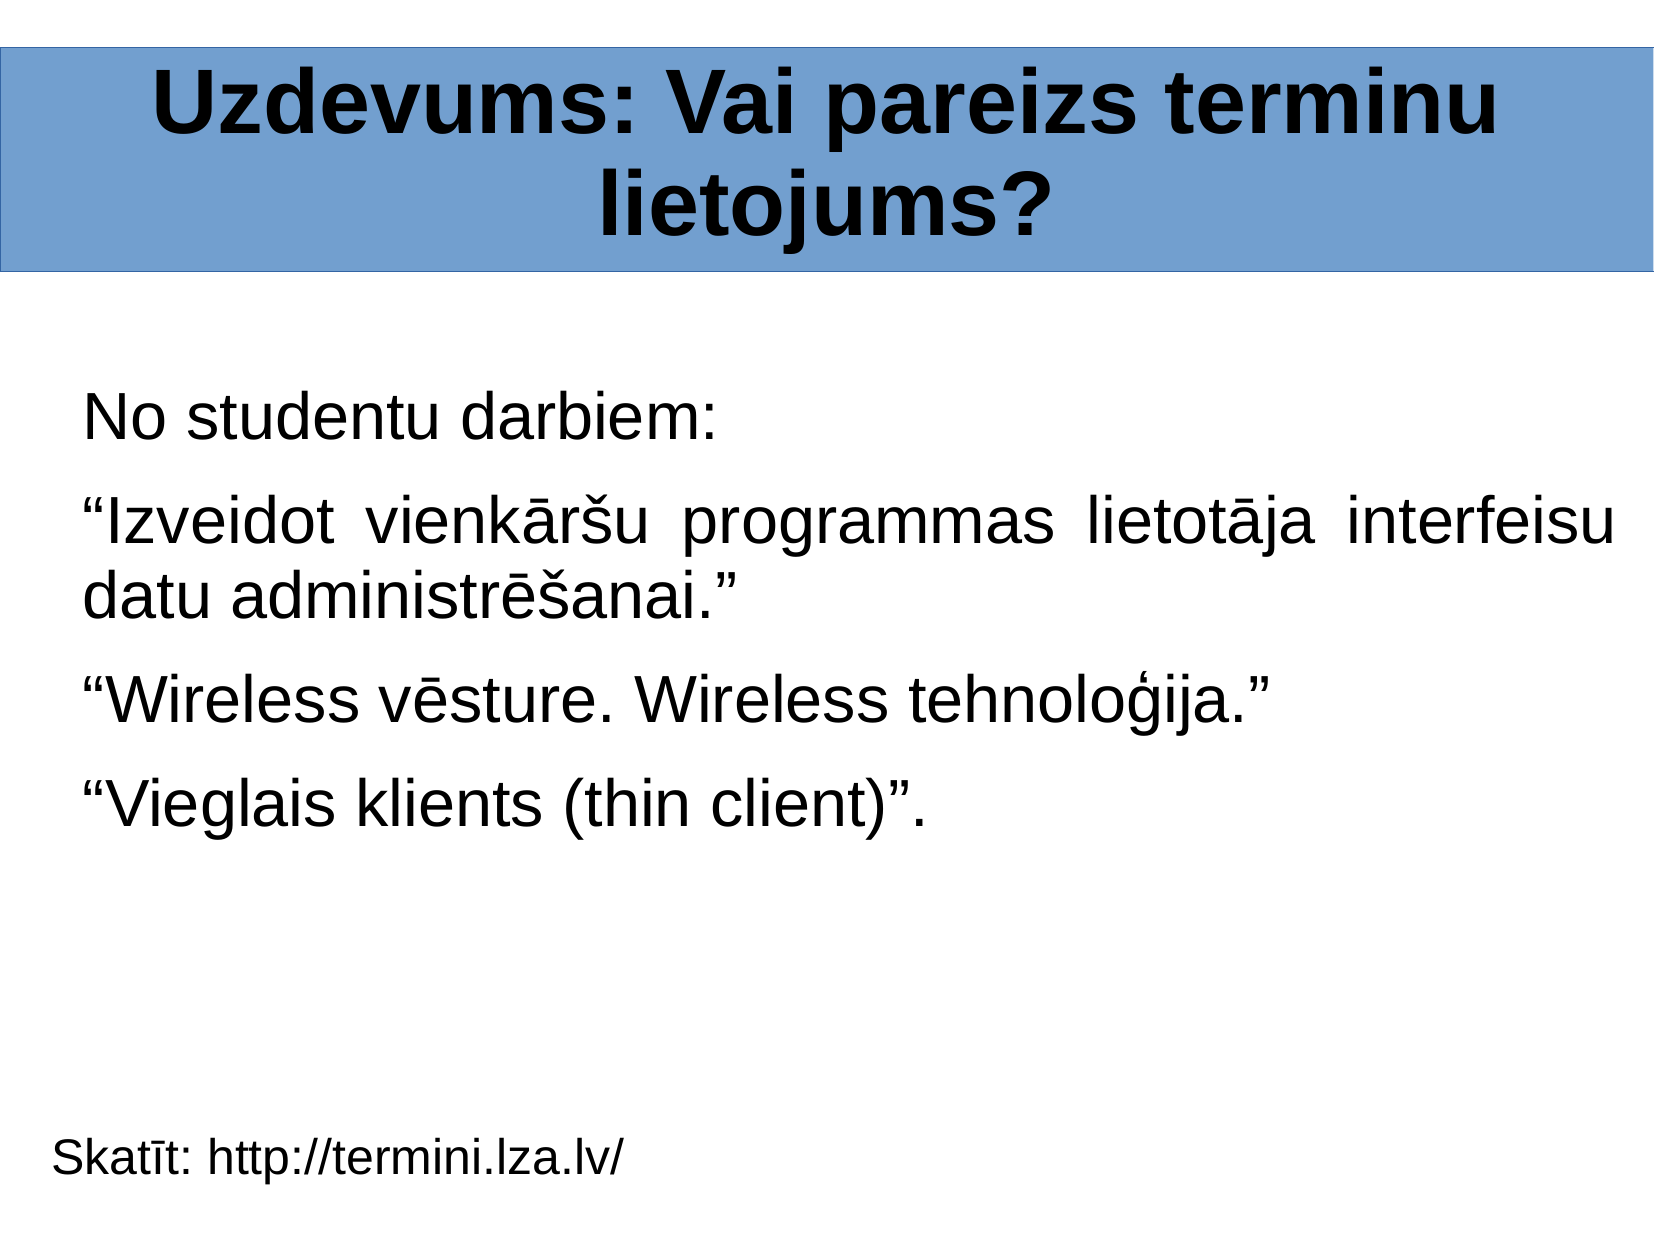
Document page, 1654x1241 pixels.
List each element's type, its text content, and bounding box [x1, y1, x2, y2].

text_box Skatīt: http://termini.lza.lv/ [36, 1122, 640, 1194]
list No studentu darbiem: “Izveidot vienkāršu programmas lietotāja interfeisu datu administrēšanai.” “Wireless vēsture. Wireless tehnoloģija.” “Vieglais klients (thin client)”. [82, 378, 1619, 1099]
text_box [0, 47, 1654, 272]
title Uzdevums: Vai pareizs terminu lietojums? [82, 49, 1571, 257]
